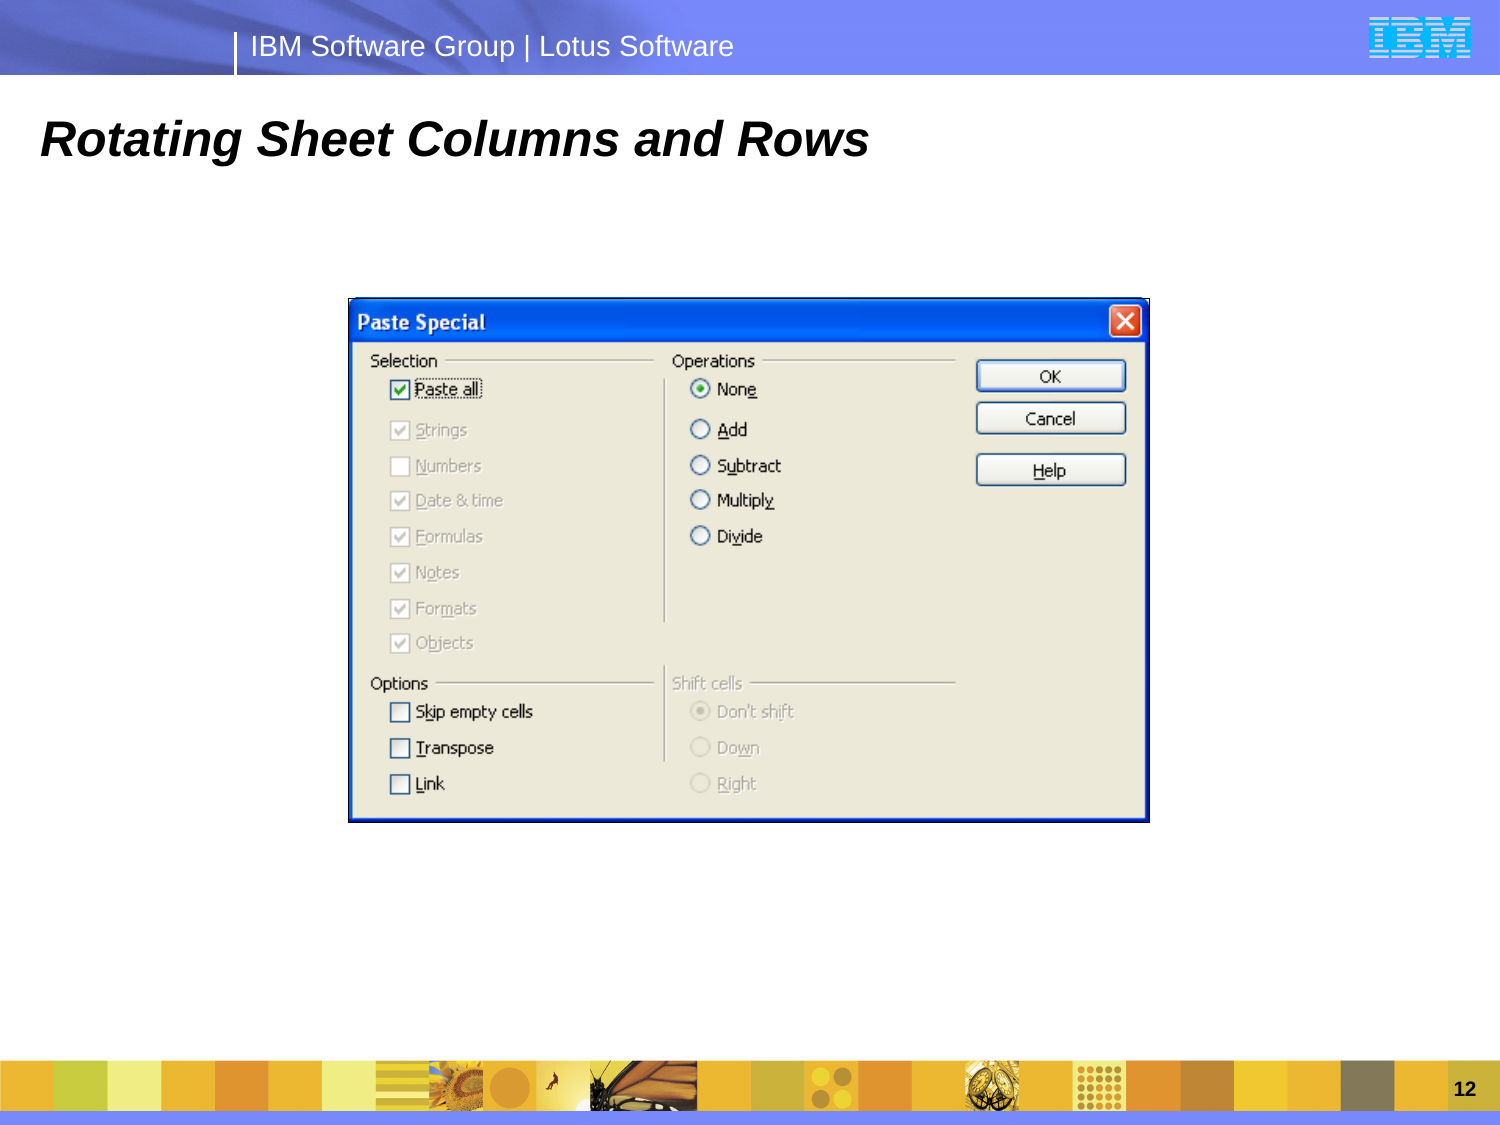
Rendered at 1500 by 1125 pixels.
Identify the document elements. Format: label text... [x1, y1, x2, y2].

picture [348, 297, 1150, 823]
picture [0, 1060, 1500, 1111]
title Rotating Sheet Columns and Rows [25, 106, 1378, 189]
picture [0, 0, 1500, 75]
